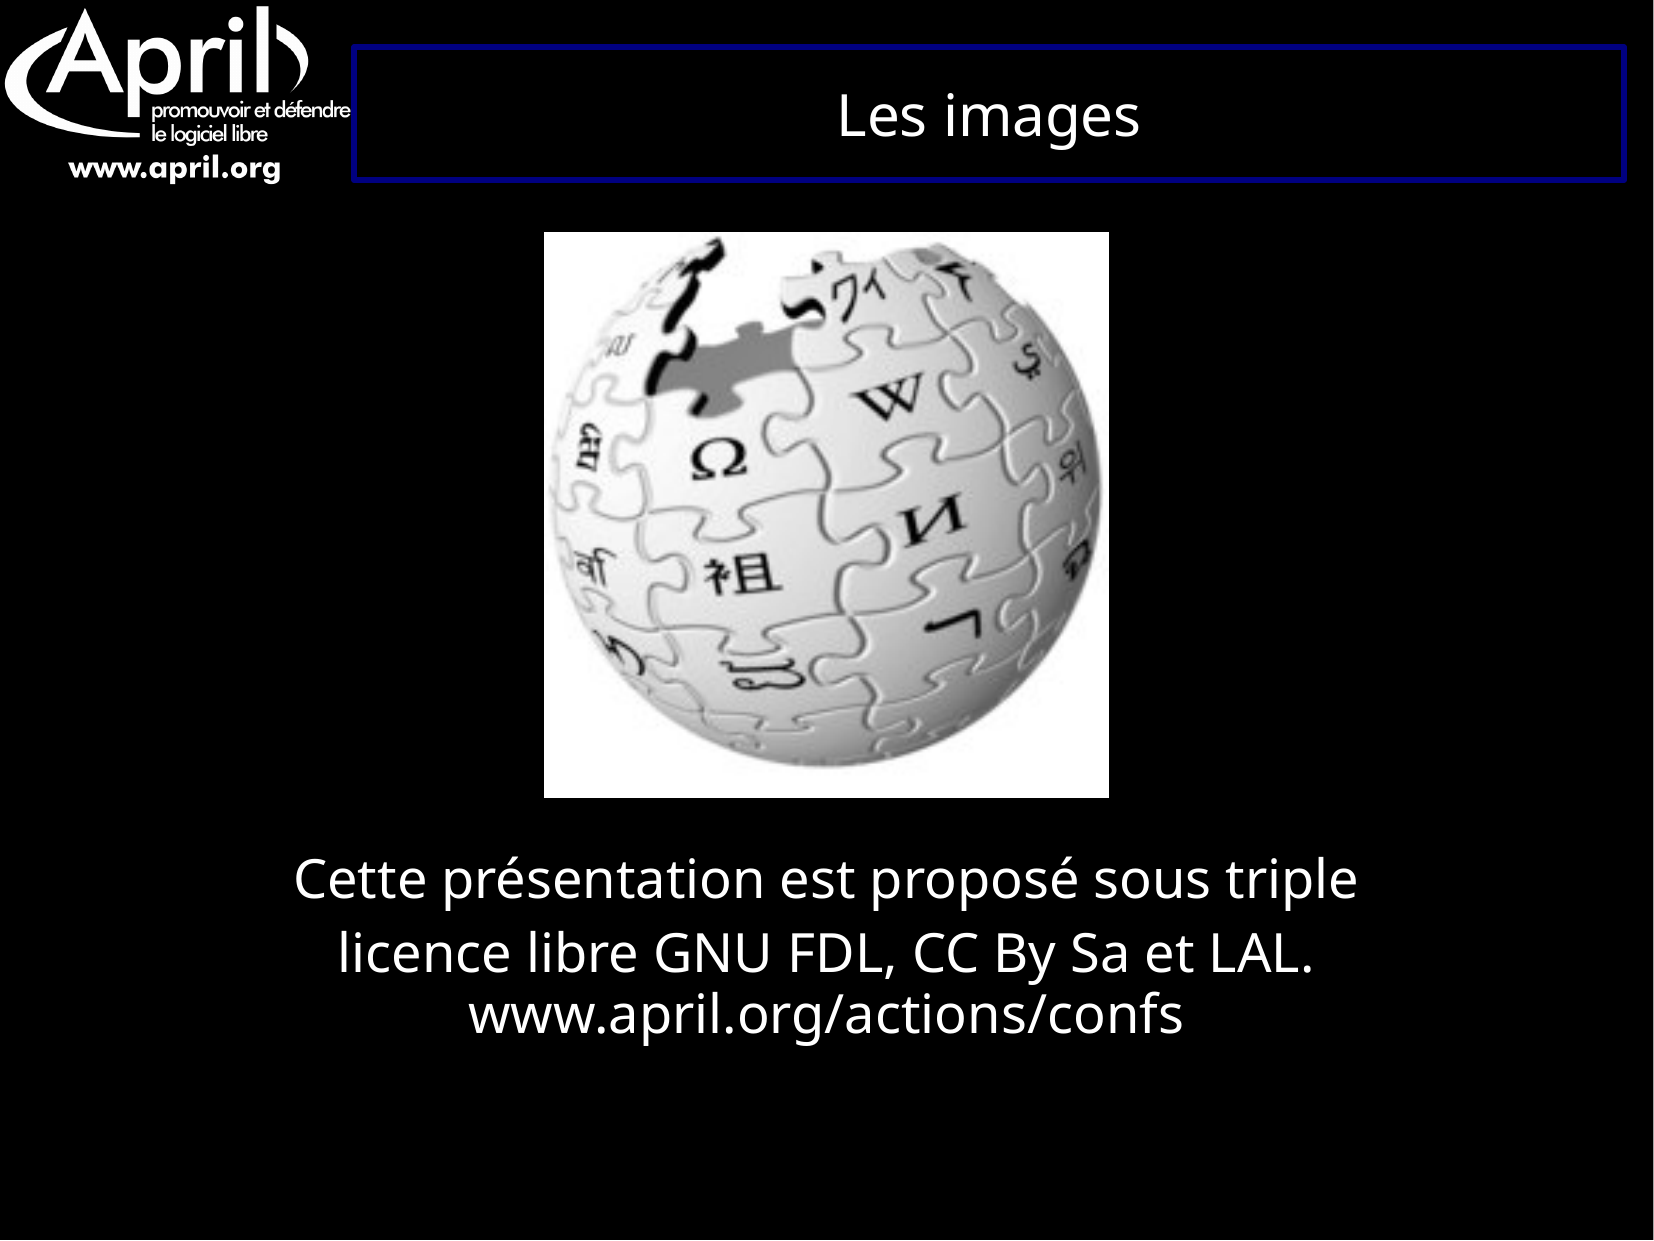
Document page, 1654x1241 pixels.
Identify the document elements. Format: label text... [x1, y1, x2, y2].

picture [544, 232, 1109, 798]
title Les images [354, 47, 1625, 181]
text_box www.april.org/actions/confs [191, 968, 1462, 1047]
text_box Cette présentation est proposé sous triple licence libre GNU FDL, CC By Sa et LAL. [191, 832, 1462, 968]
picture [0, 0, 355, 200]
